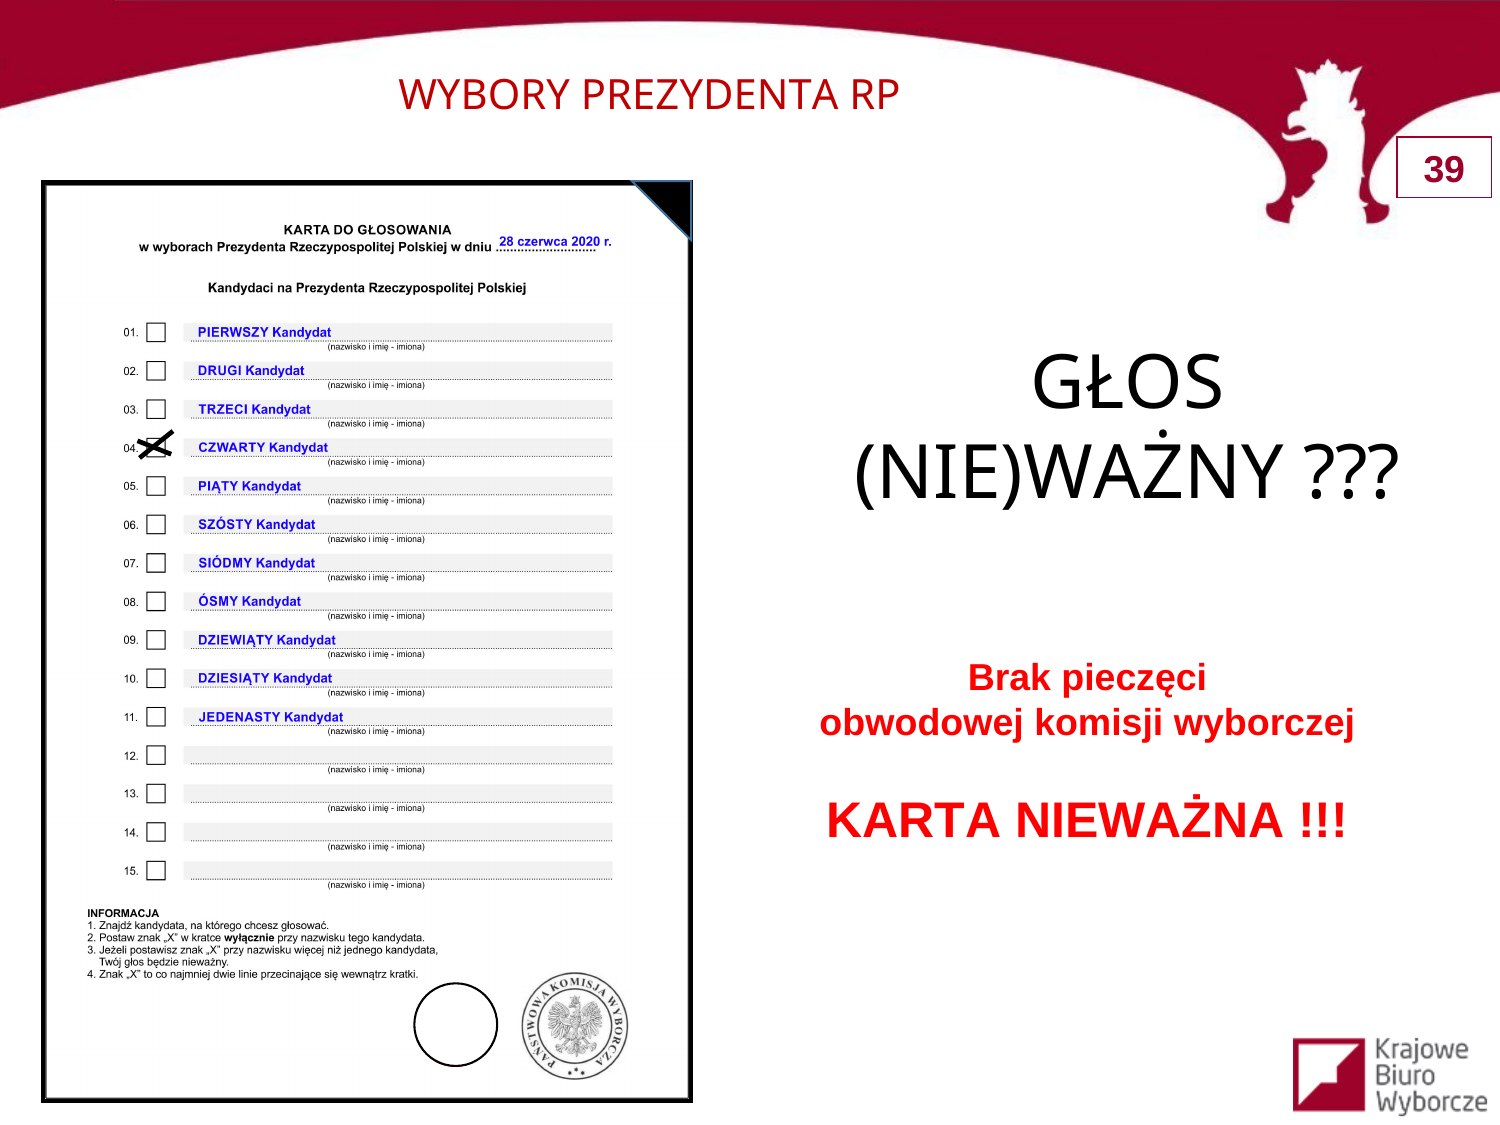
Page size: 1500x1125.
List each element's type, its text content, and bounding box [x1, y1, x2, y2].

text_box [414, 983, 498, 1066]
text_box GŁOS (NIE)WAŻNY ??? [755, 326, 1500, 522]
picture [1293, 1035, 1489, 1118]
text_box WYBORY PREZYDENTA RP [147, 59, 1152, 126]
picture [0, 0, 1500, 262]
text_box Brak pieczęci obwodowej komisji wyborczej KARTA NIEWAŻNA !!! [684, 645, 1491, 856]
picture [45, 184, 689, 1099]
text_box [631, 181, 692, 241]
